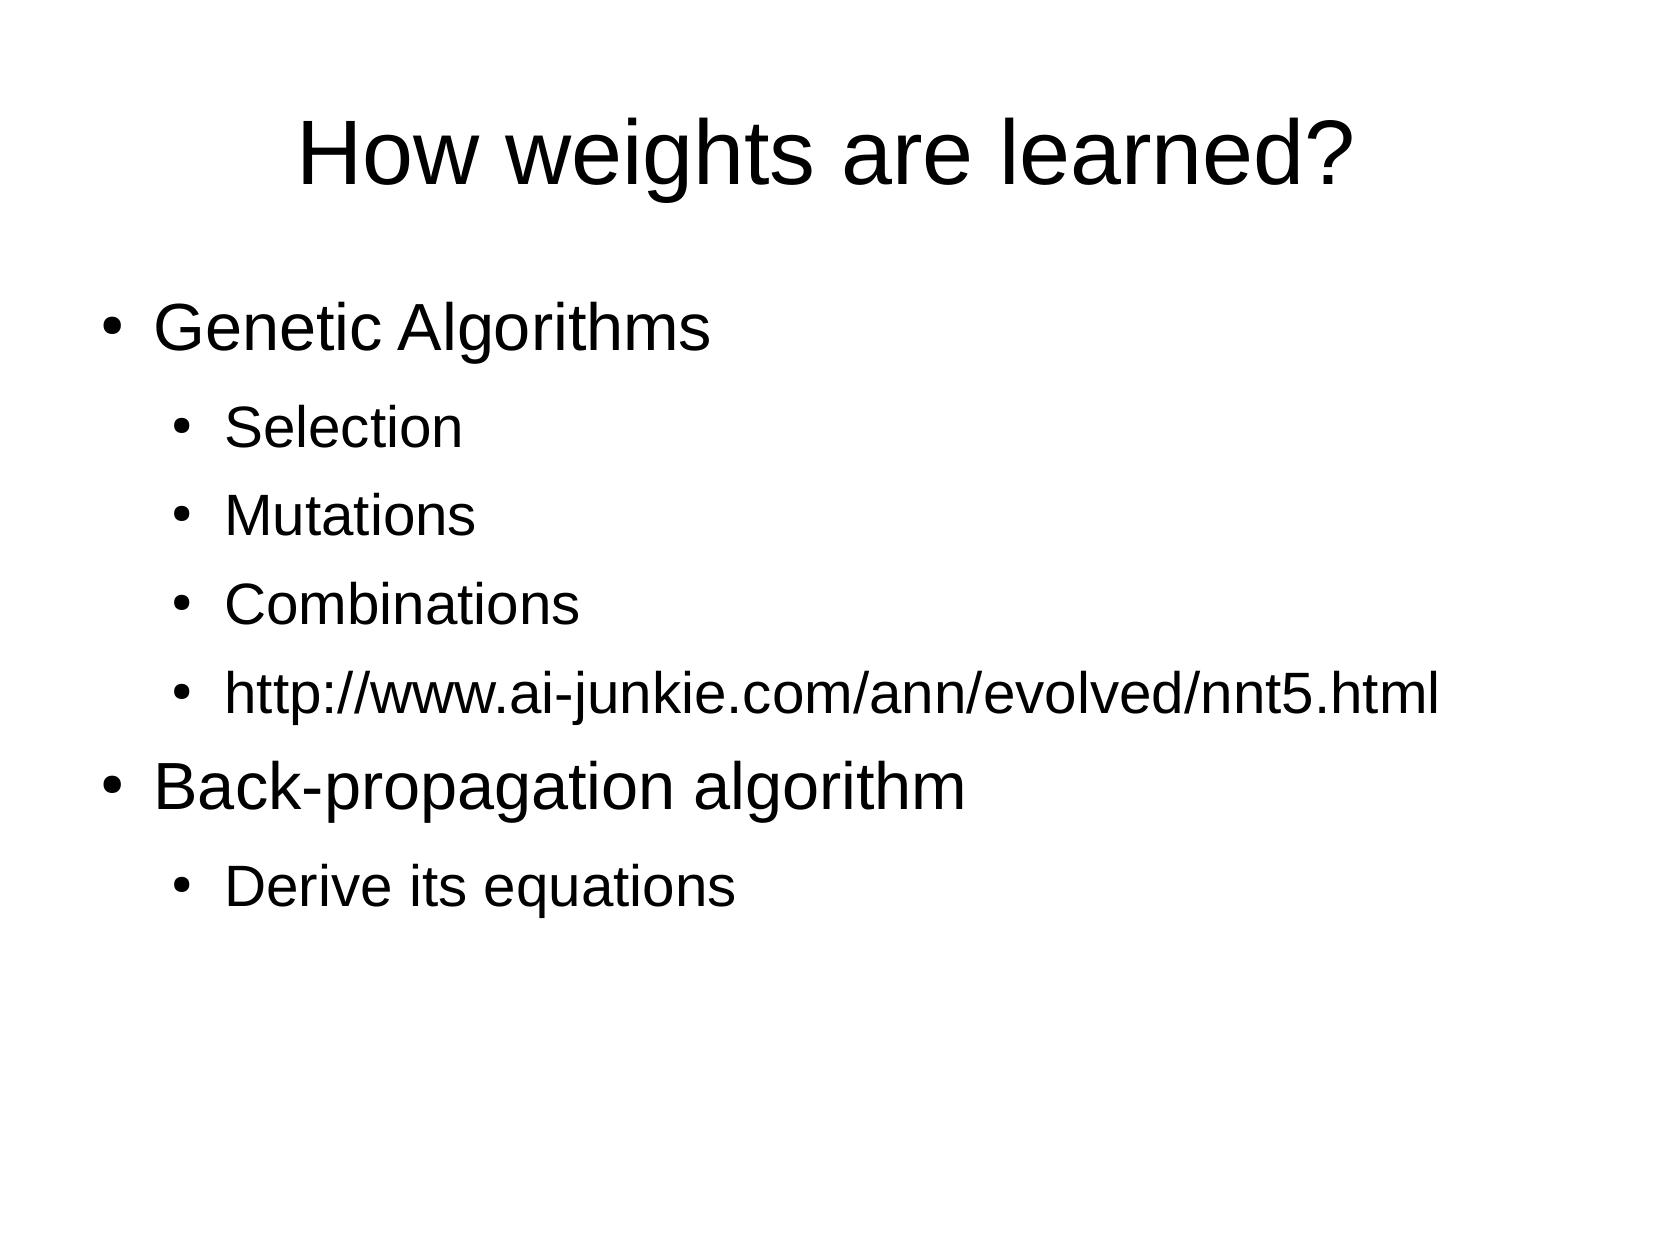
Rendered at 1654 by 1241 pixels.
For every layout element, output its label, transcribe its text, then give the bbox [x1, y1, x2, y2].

list Genetic Algorithms Selection Mutations Combinations http://www.ai-junkie.com/ann/evolved/nnt5.html Back-propagation algorithm Derive its equations [82, 290, 1571, 1109]
title How weights are learned? [82, 49, 1571, 257]
